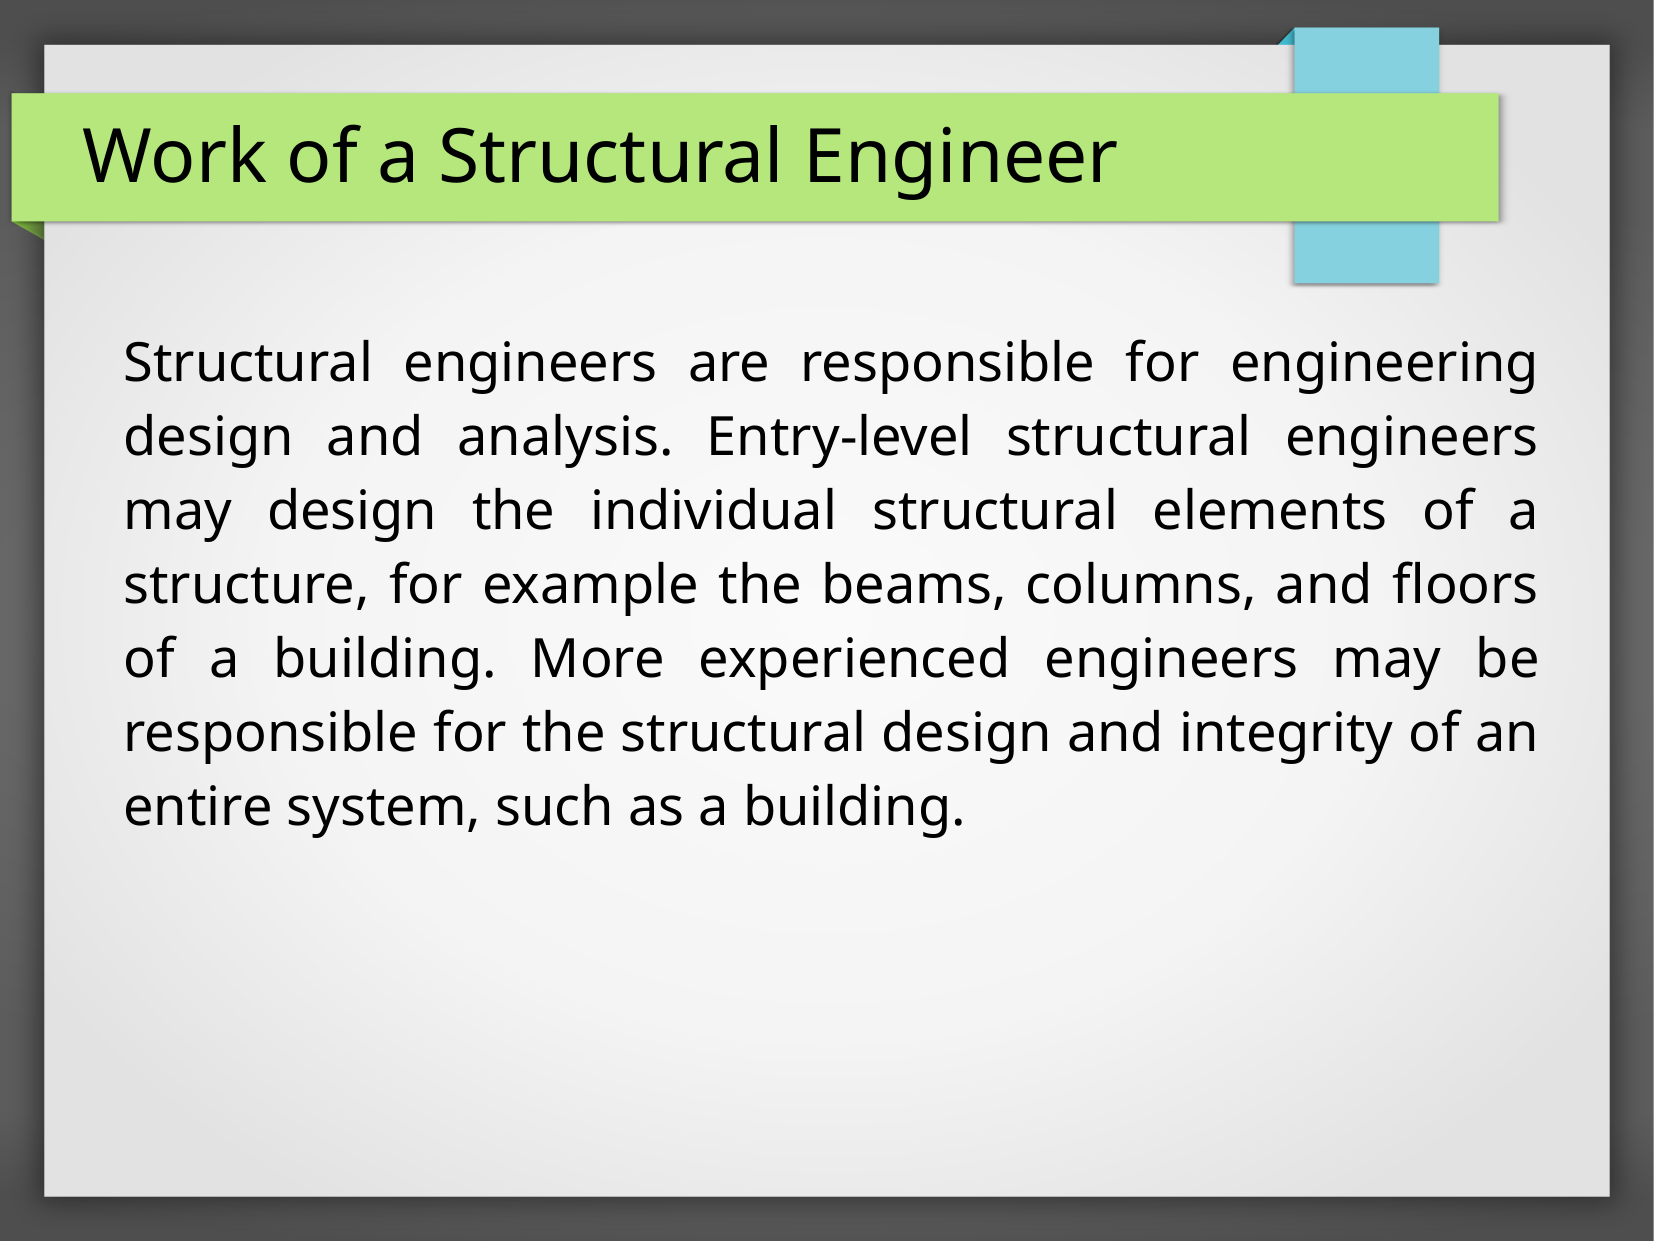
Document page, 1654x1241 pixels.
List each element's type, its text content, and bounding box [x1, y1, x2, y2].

title Work of a Structural Engineer [82, 78, 1264, 229]
list Structural engineers are responsible for engineering design and analysis. Entry-level structural engineers may design the individual structural elements of a structure, for example the beams, columns, and floors of a building. More experienced engineers may be responsible for the structural design and integrity of an entire system, such as a building. [52, 323, 1541, 1043]
picture [0, 0, 1654, 1241]
